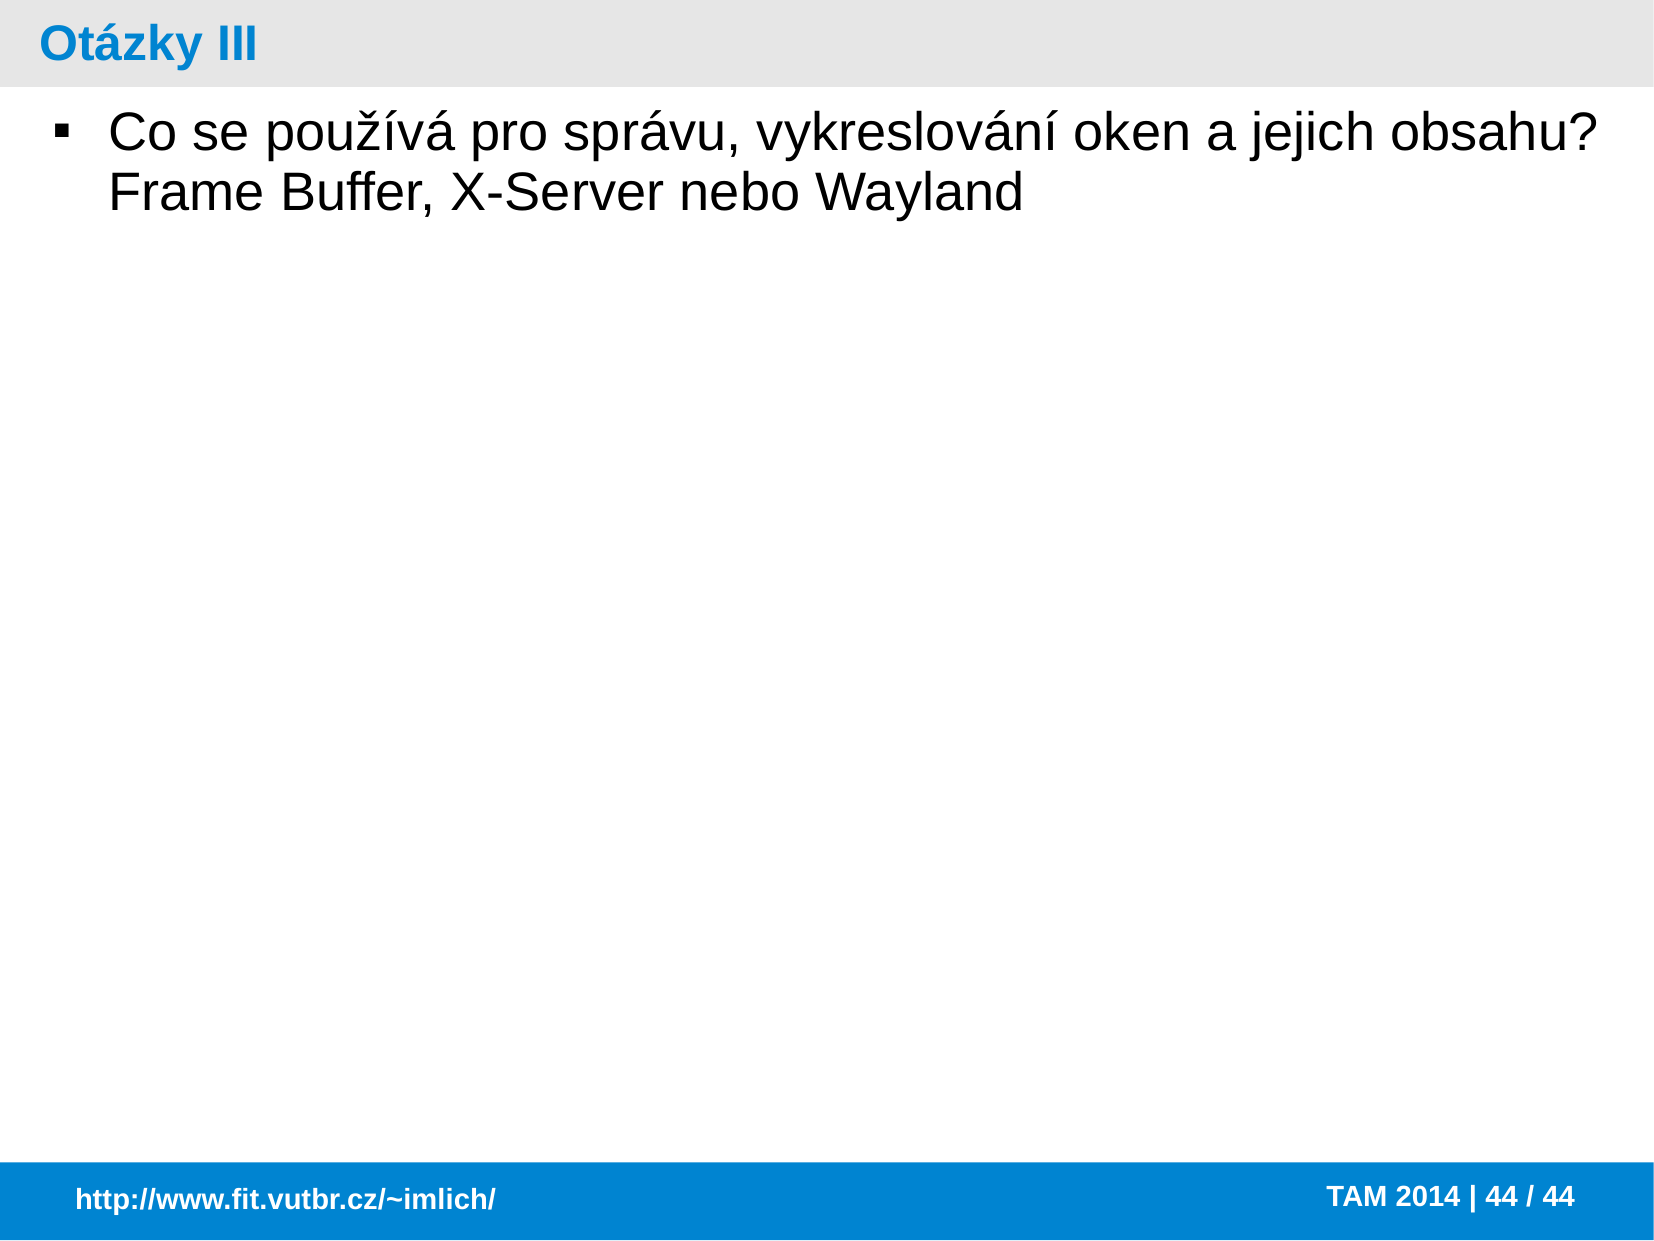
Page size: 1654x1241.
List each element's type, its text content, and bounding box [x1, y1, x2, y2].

list Co se používá pro správu, vykreslování oken a jejich obsahu? Frame Buffer, X-Server nebo Wayland [37, 101, 1613, 1163]
title Otázky III [39, 5, 1615, 81]
